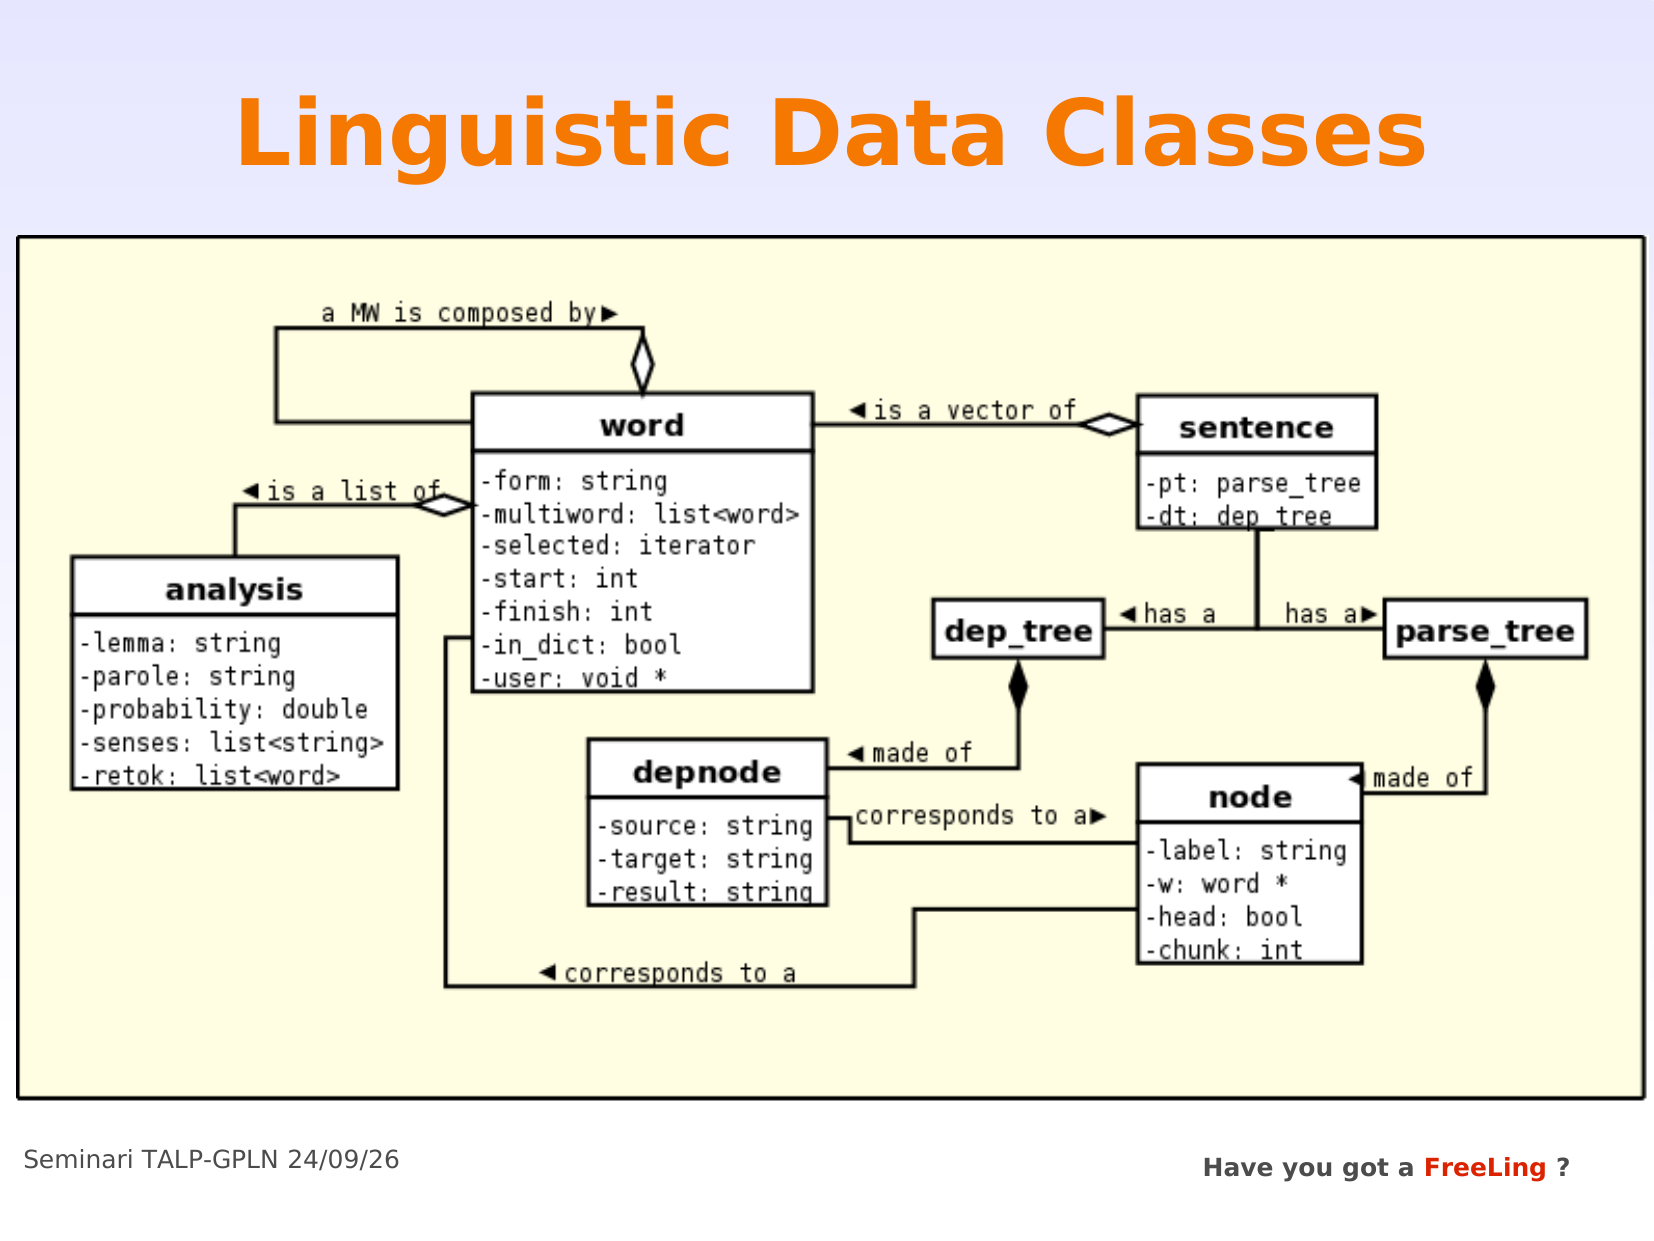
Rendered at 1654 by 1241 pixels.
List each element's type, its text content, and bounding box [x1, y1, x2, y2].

picture [16, 235, 1649, 1103]
title Linguistic Data Classes [88, 37, 1577, 230]
